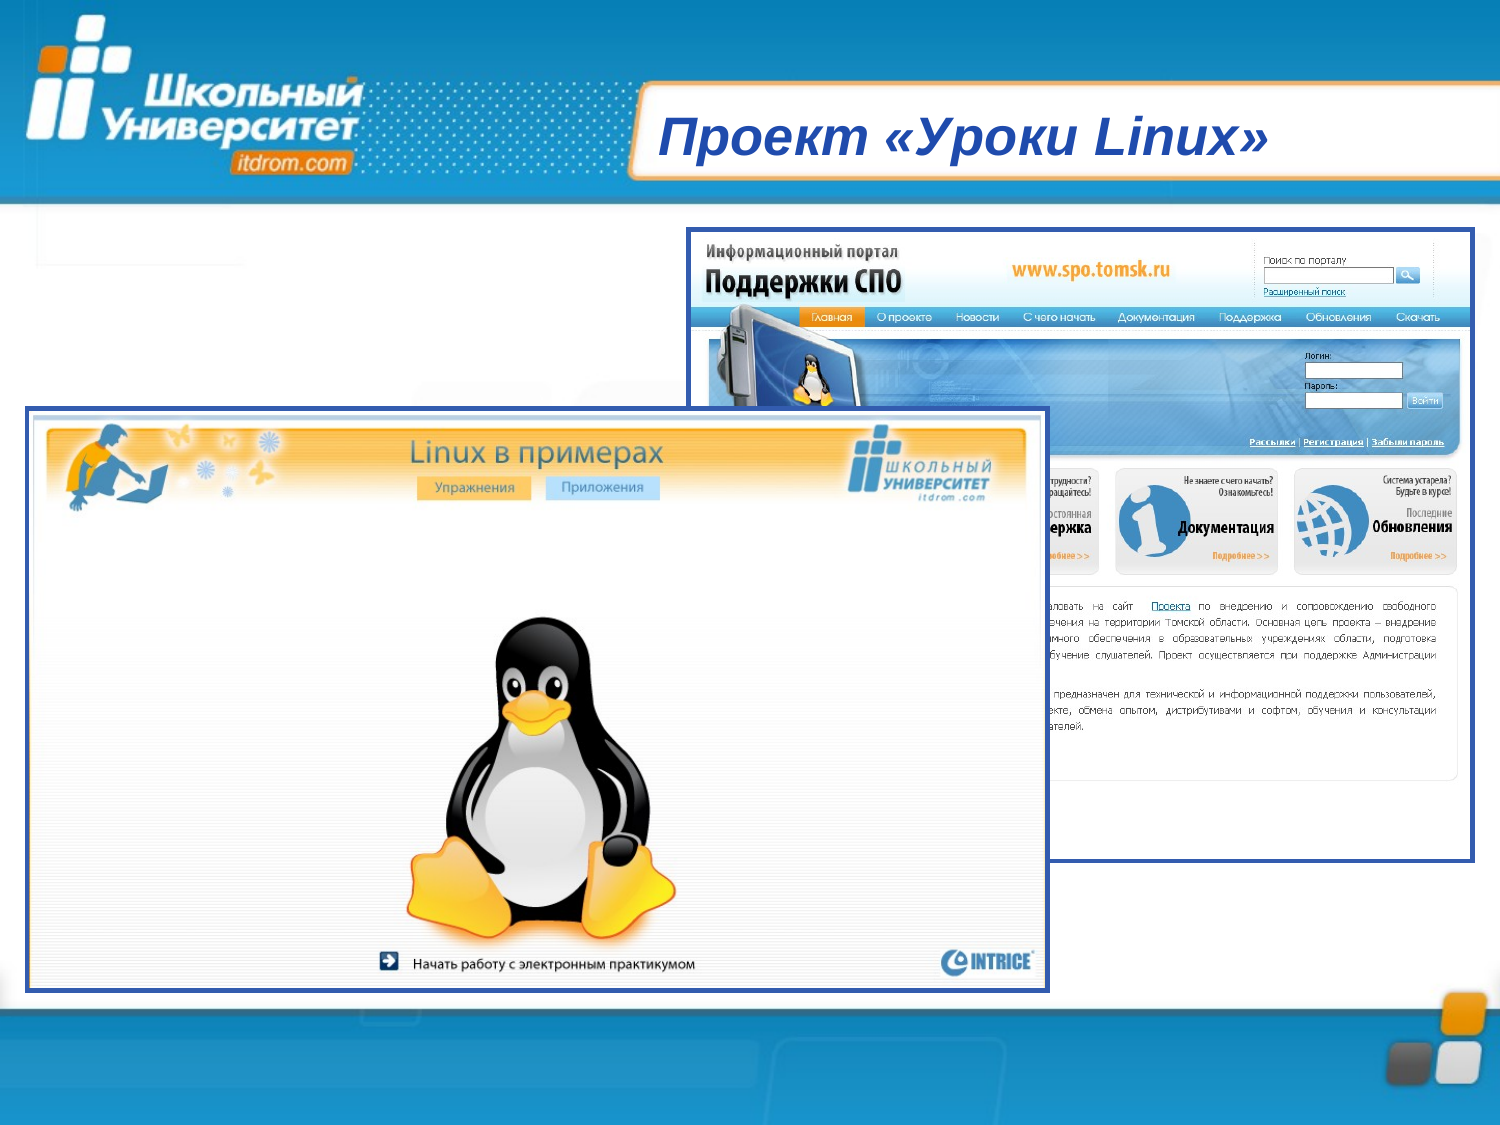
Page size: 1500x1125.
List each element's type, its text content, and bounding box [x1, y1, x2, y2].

title Проект «Уроки Linux» [643, 78, 1306, 197]
picture [0, 13, 1500, 1125]
